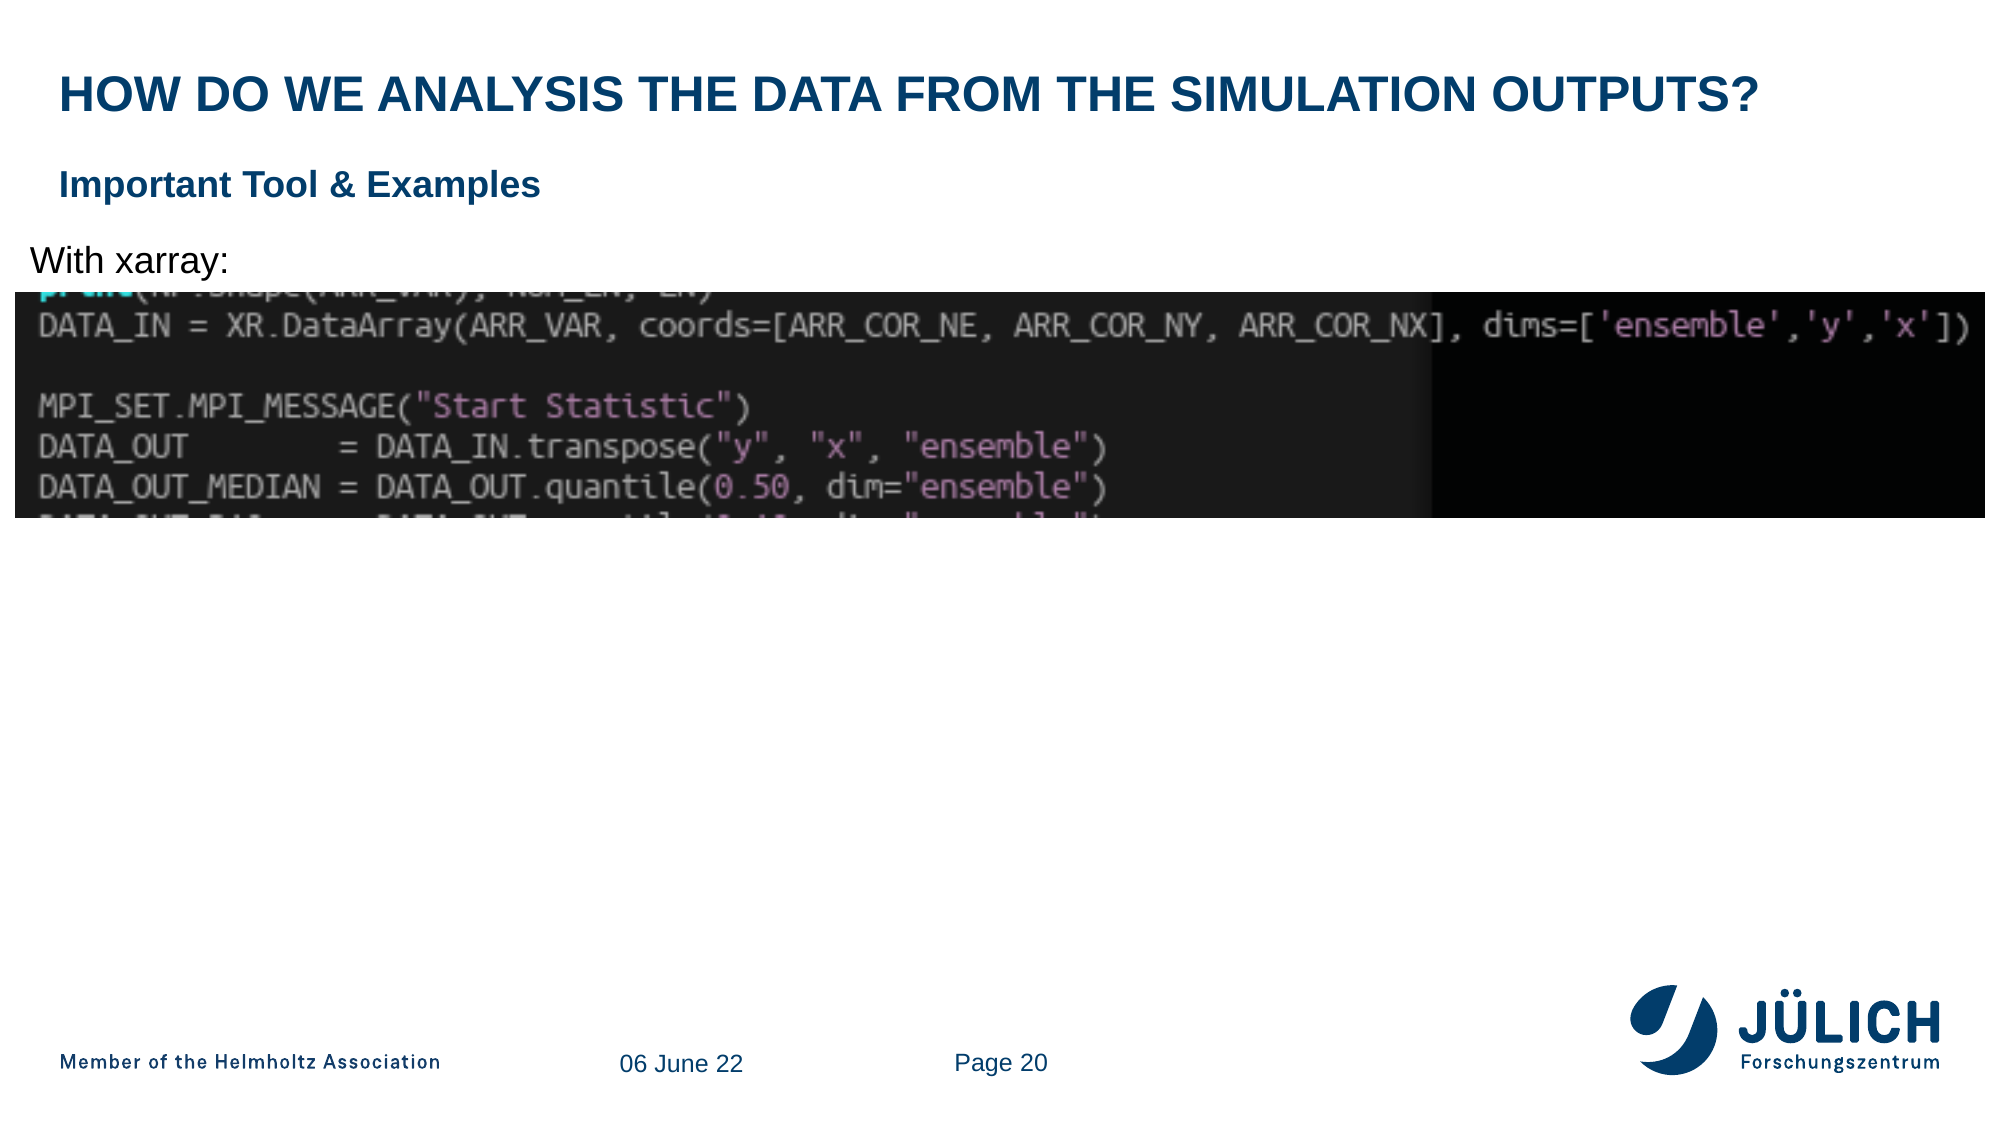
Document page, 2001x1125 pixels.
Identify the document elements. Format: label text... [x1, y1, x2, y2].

slide_number Page <number> [954, 1046, 1073, 1084]
text_box With xarray: [15, 232, 1381, 290]
title How do we analysis the data from the simulation outputs? [59, 53, 1938, 238]
list Important Tool & Examples [58, 154, 1937, 238]
text_box 06 June 22 [619, 1047, 883, 1084]
picture [15, 292, 1985, 518]
